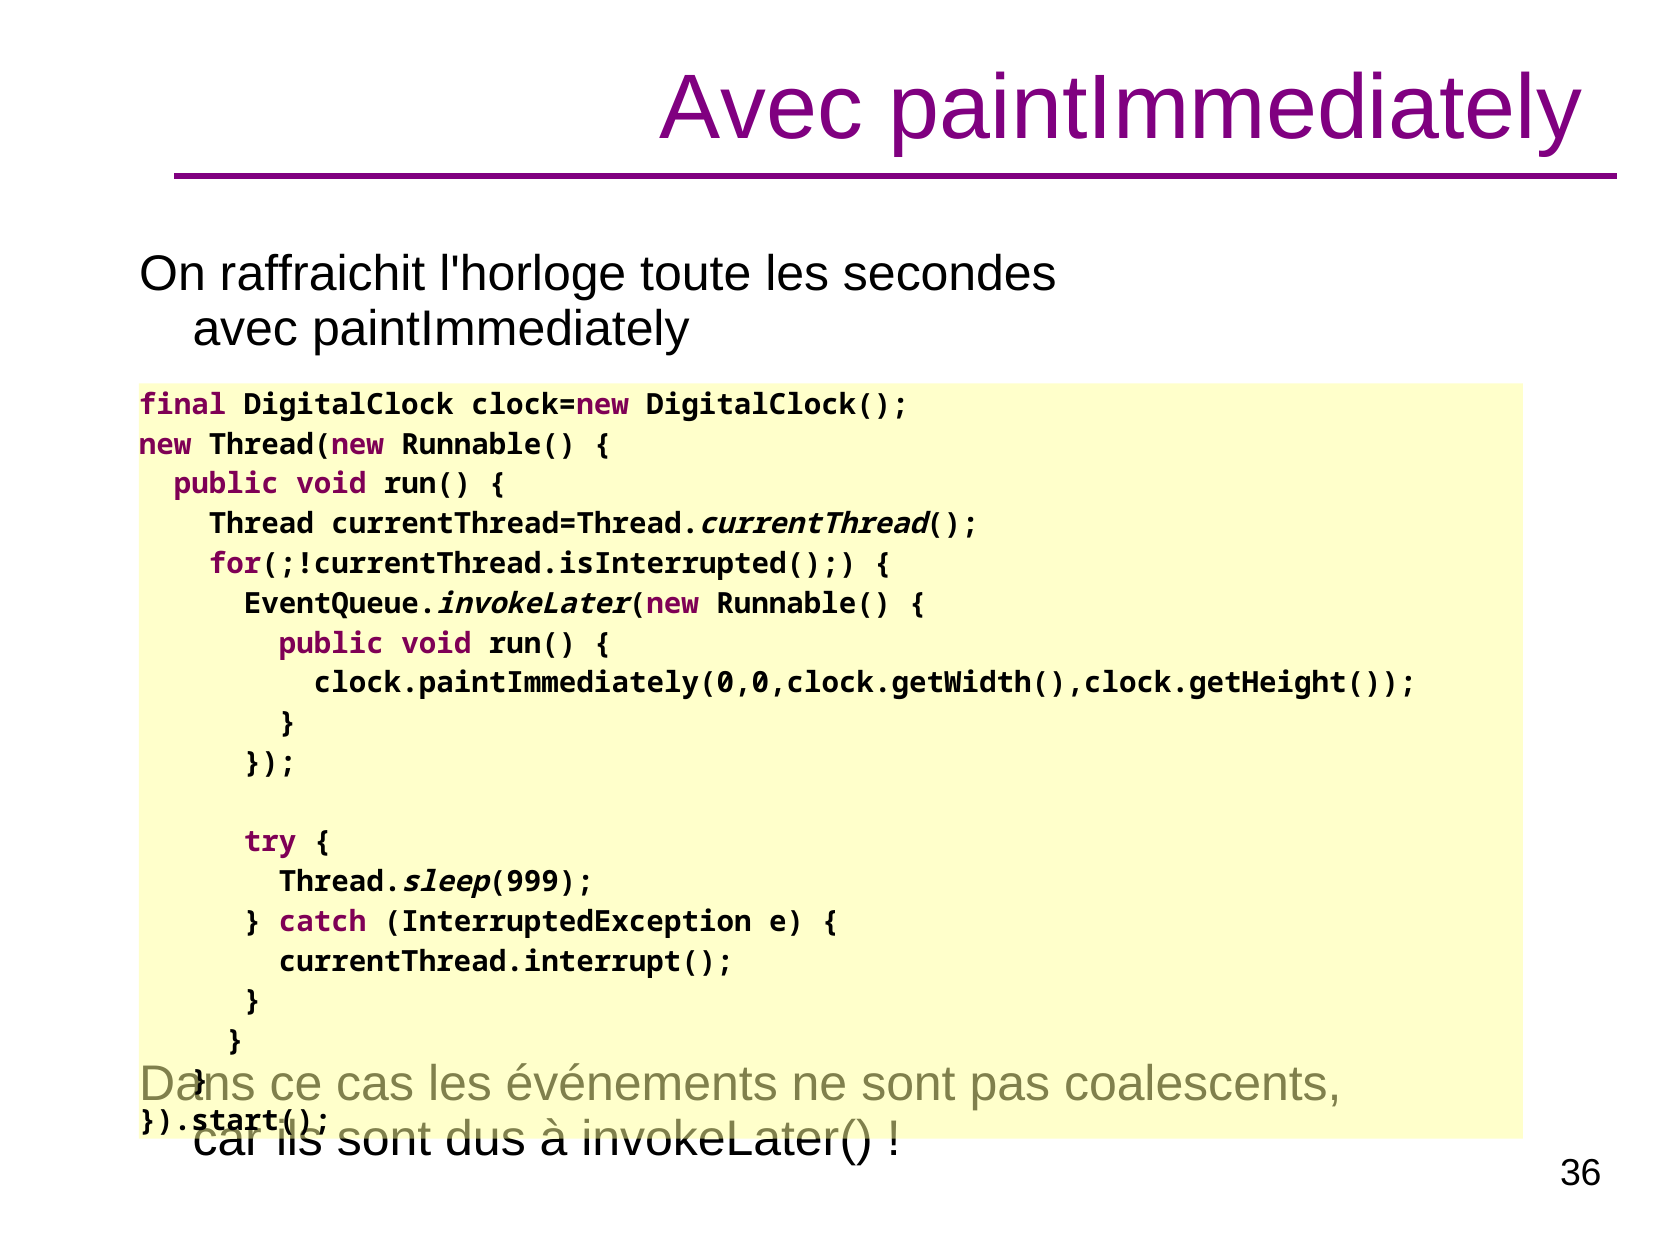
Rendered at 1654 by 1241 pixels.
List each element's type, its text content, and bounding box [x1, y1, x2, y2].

title Avec paintImmediately [84, 55, 1584, 159]
list On raffraichit l'horloge toute les secondes avec paintImmediately Dans ce cas les événements ne sont pas coalescents, car ils sont dus à invokeLater() ! [121, 244, 1534, 1167]
text_box final DigitalClock clock=new DigitalClock(); new Thread(new Runnable() { public void run() { Thread currentThread=Thread.currentThread(); for(;!currentThread.isInterrupted();) { EventQueue.invokeLater(new Runnable() { public void run() { clock.paintImmediately(0,0,clock.getWidth(),clock.getHeight()); } }); try { Thread.sleep(999); } catch (InterruptedException e) { currentThread.interrupt(); } } } }).start(); [138, 383, 1523, 1021]
